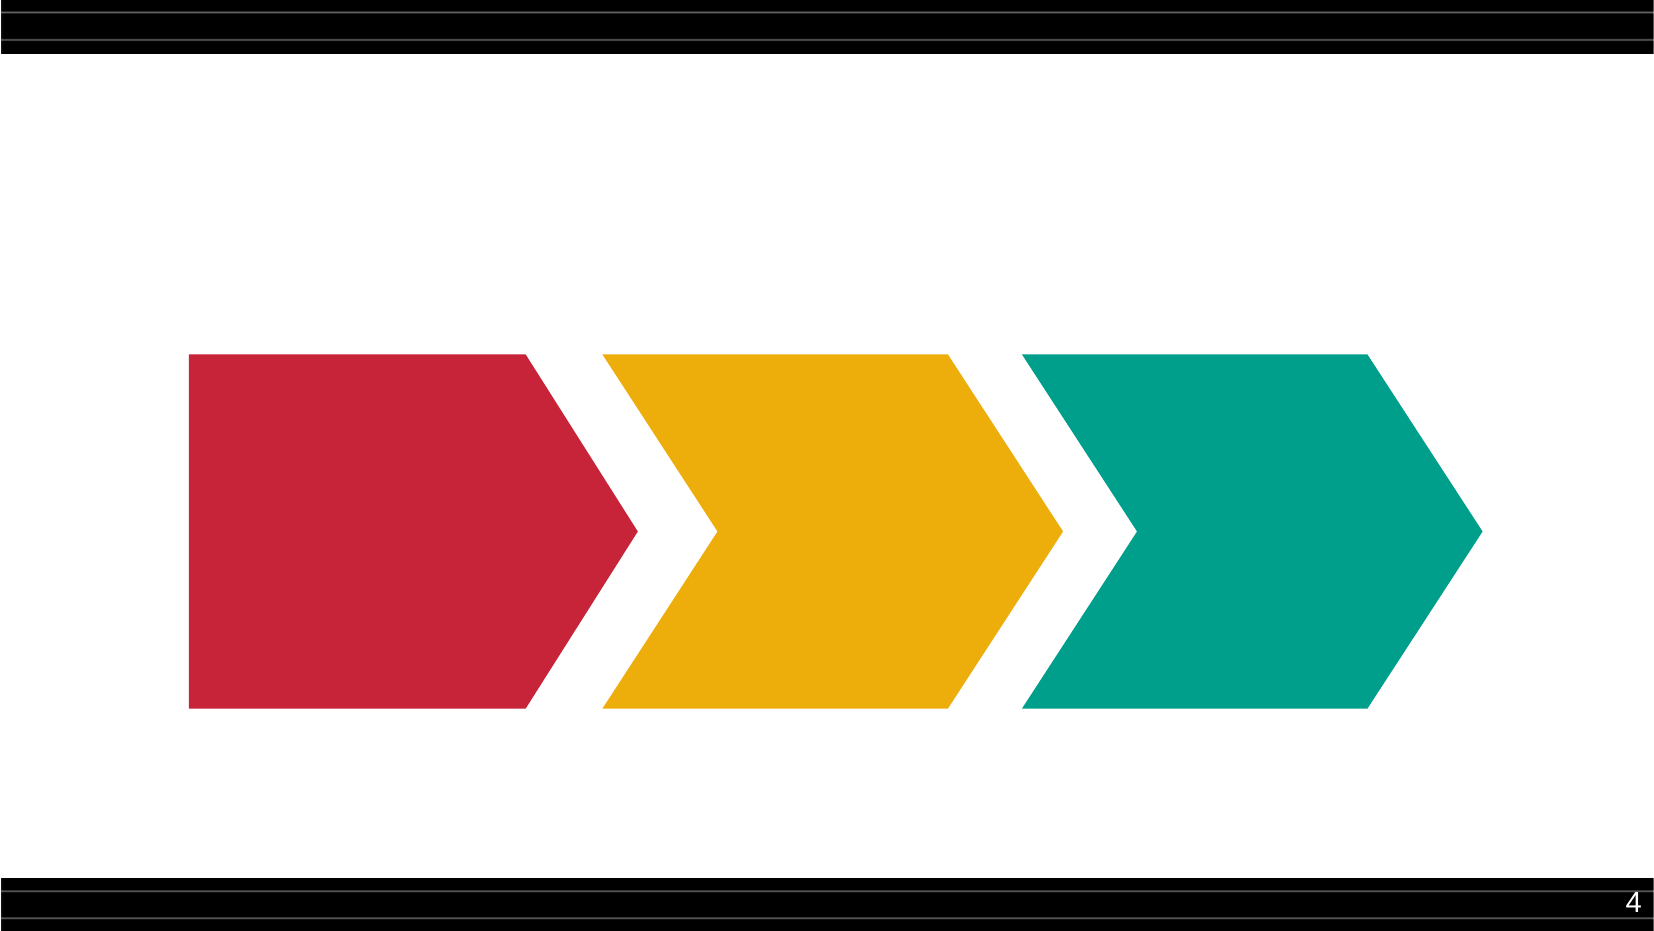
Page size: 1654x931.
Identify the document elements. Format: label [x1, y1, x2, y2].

picture [1, 878, 1654, 931]
picture [1, 0, 1654, 54]
text_box [602, 354, 1064, 709]
text_box [188, 354, 638, 709]
